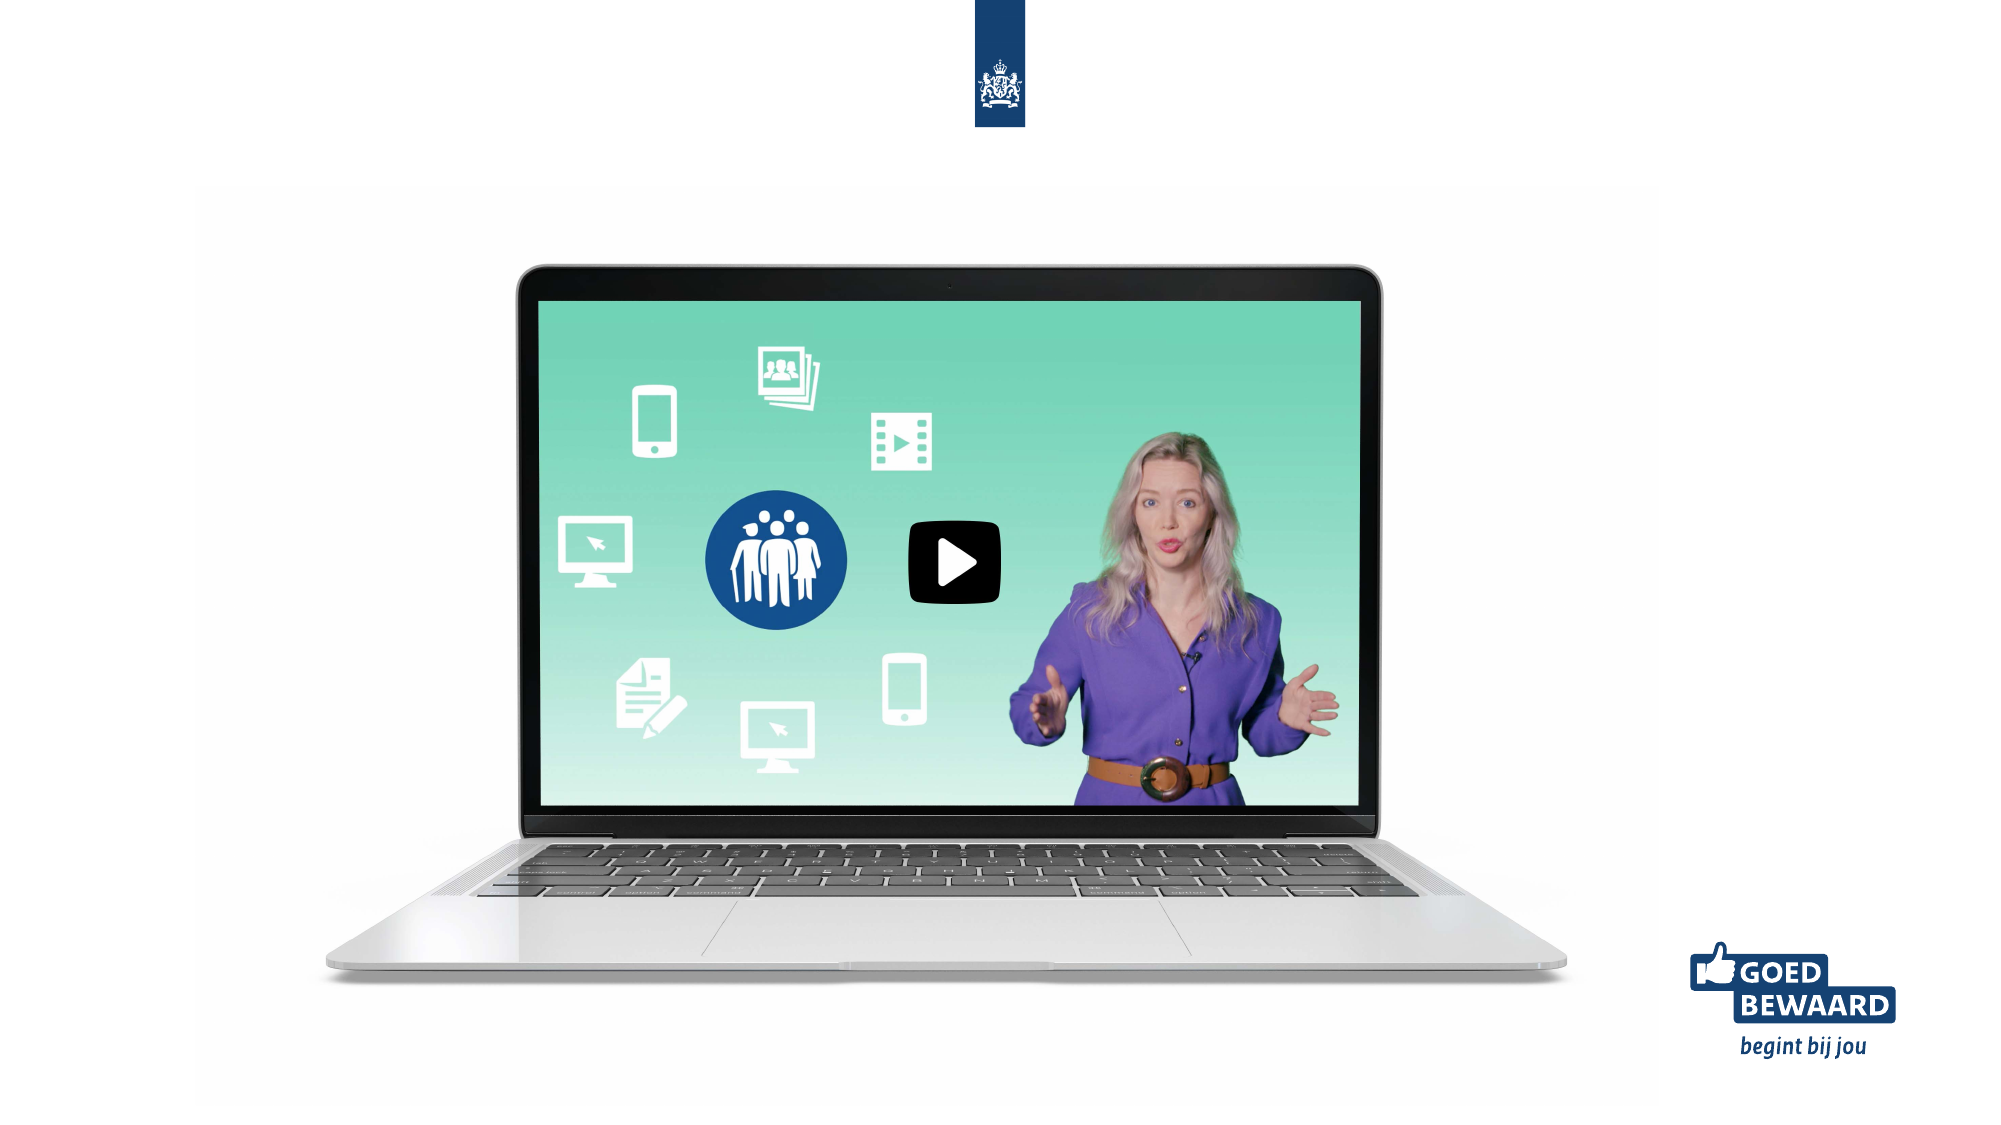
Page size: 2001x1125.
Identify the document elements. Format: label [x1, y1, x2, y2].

picture [195, 186, 1659, 1106]
